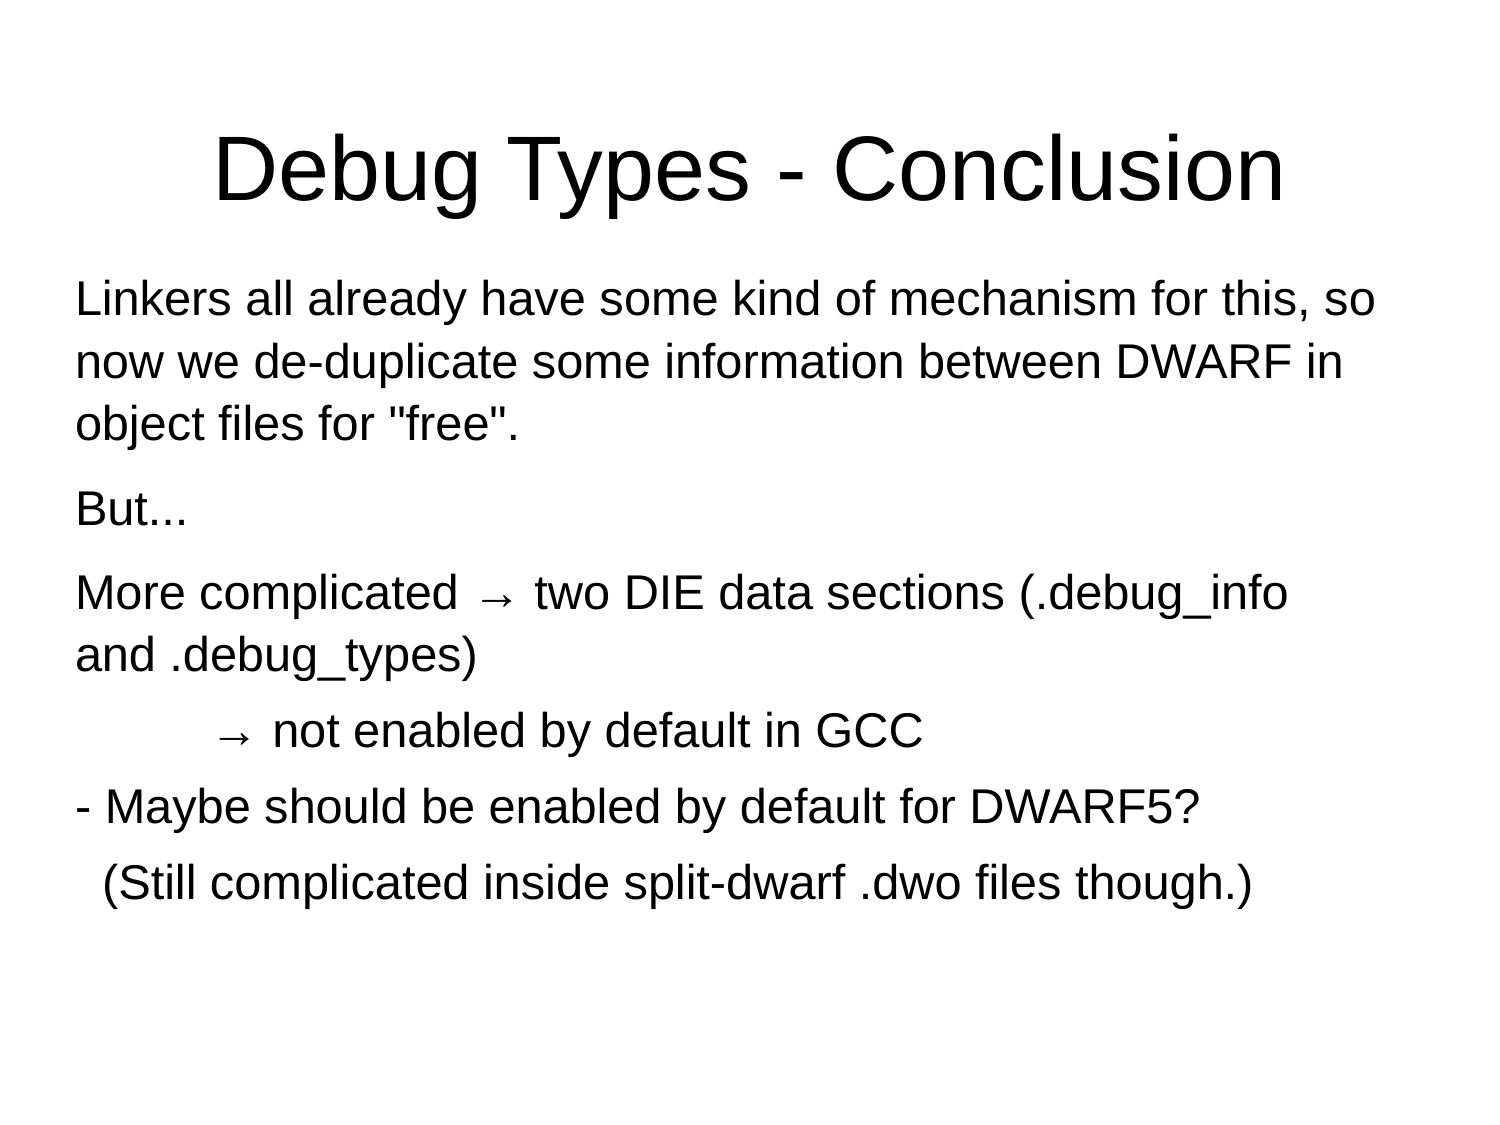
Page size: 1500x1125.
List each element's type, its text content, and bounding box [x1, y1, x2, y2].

title Debug Types - Conclusion [103, 59, 1397, 263]
list Linkers all already have some kind of mechanism for this, so now we de-duplicate some information between DWARF in object files for "free". But... More complicated → two DIE data sections (.debug_info and .debug_types) → not enabled by default in GCC - Maybe should be enabled by default for DWARF5? (Still complicated inside split-dwarf .dwo files though.) [75, 263, 1425, 916]
